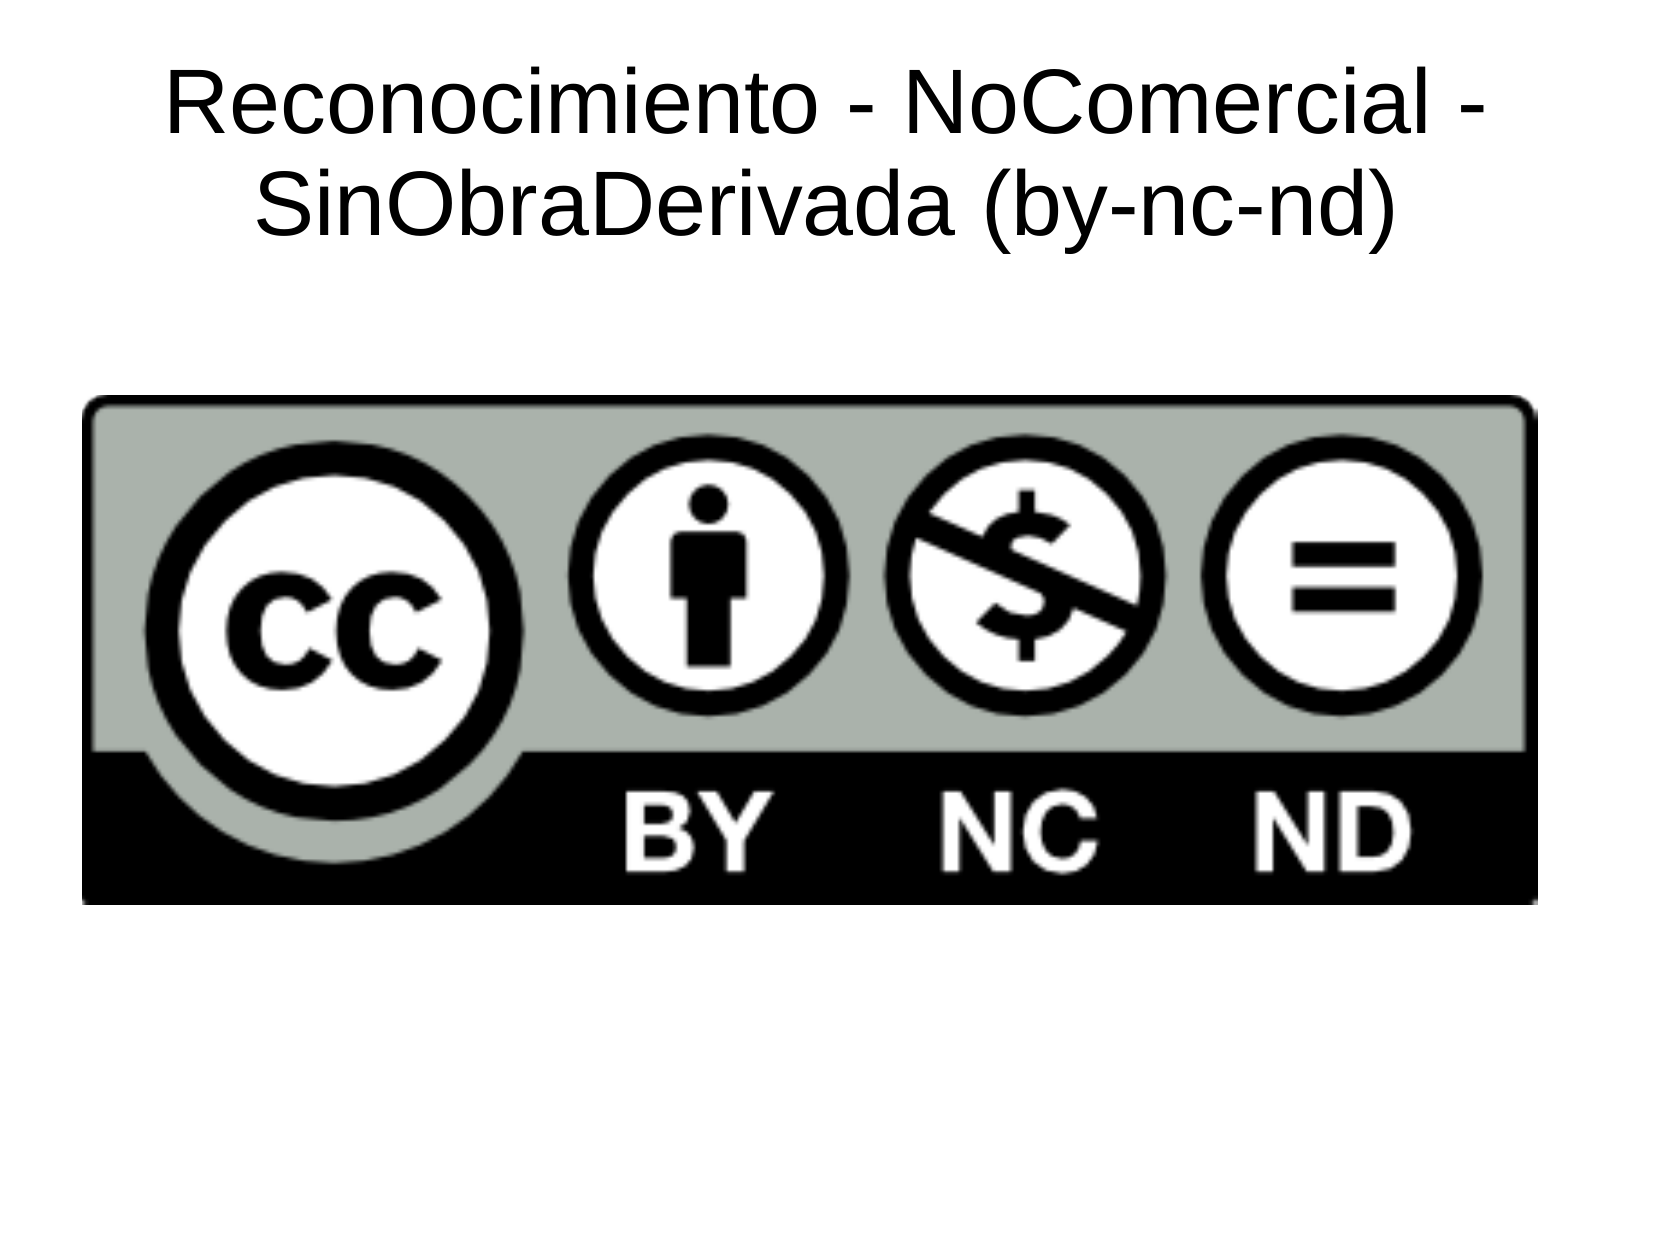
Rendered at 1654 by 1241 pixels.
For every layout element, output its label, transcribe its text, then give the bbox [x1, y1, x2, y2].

title Reconocimiento - NoComercial - SinObraDerivada (by-nc-nd) [82, 49, 1571, 257]
picture [82, 395, 1538, 905]
